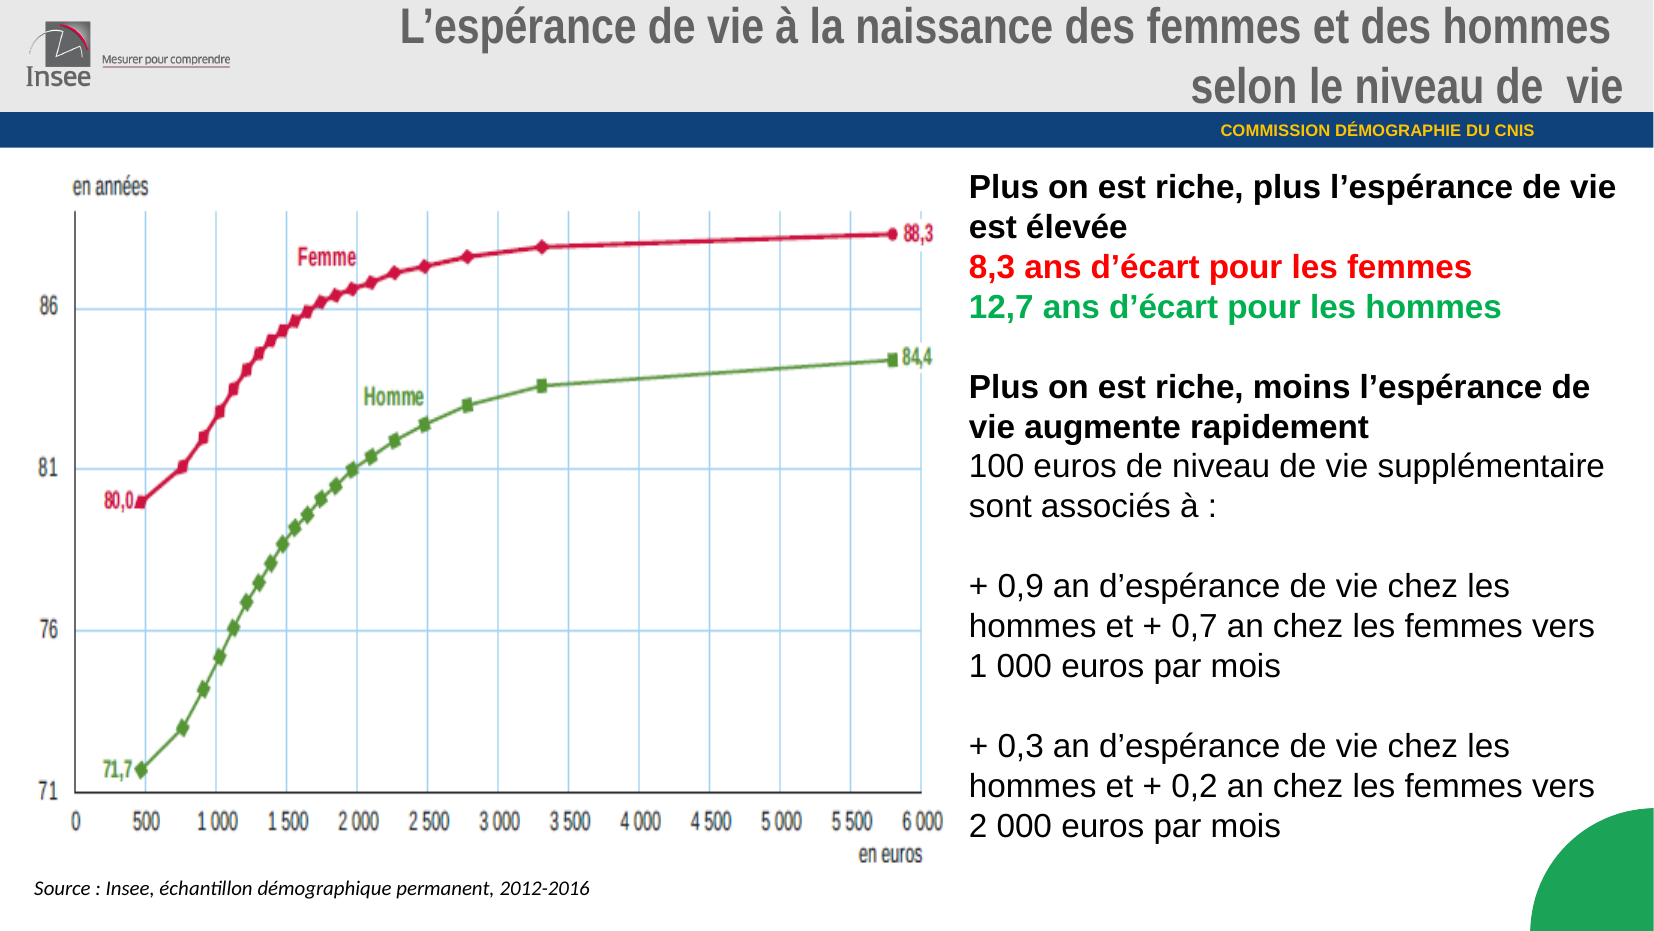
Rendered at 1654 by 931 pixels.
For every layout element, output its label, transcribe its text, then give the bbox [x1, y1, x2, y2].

picture [23, 0, 186, 89]
footer Commission démographie du Cnis [59, 112, 1536, 148]
picture [1530, 808, 1654, 931]
text_box Source : Insee, échantillon démographique permanent, 2012-2016 [19, 869, 955, 907]
text_box Plus on est riche, plus l’espérance de vie est élevée 8,3 ans d’écart pour les femmes 12,7 ans d’écart pour les hommes Plus on est riche, moins l’espérance de vie augmente rapidement 100 euros de niveau de vie supplémentaire sont associés à : + 0,9 an d’espérance de vie chez les hommes et + 0,7 an chez les femmes vers 1 000 euros par mois + 0,3 an d’espérance de vie chez les hommes et + 0,2 an chez les femmes vers 2 000 euros par mois [954, 157, 1634, 852]
title L’espérance de vie à la naissance des femmes et des hommes selon le niveau de vie [186, 0, 1624, 131]
picture [19, 159, 955, 869]
